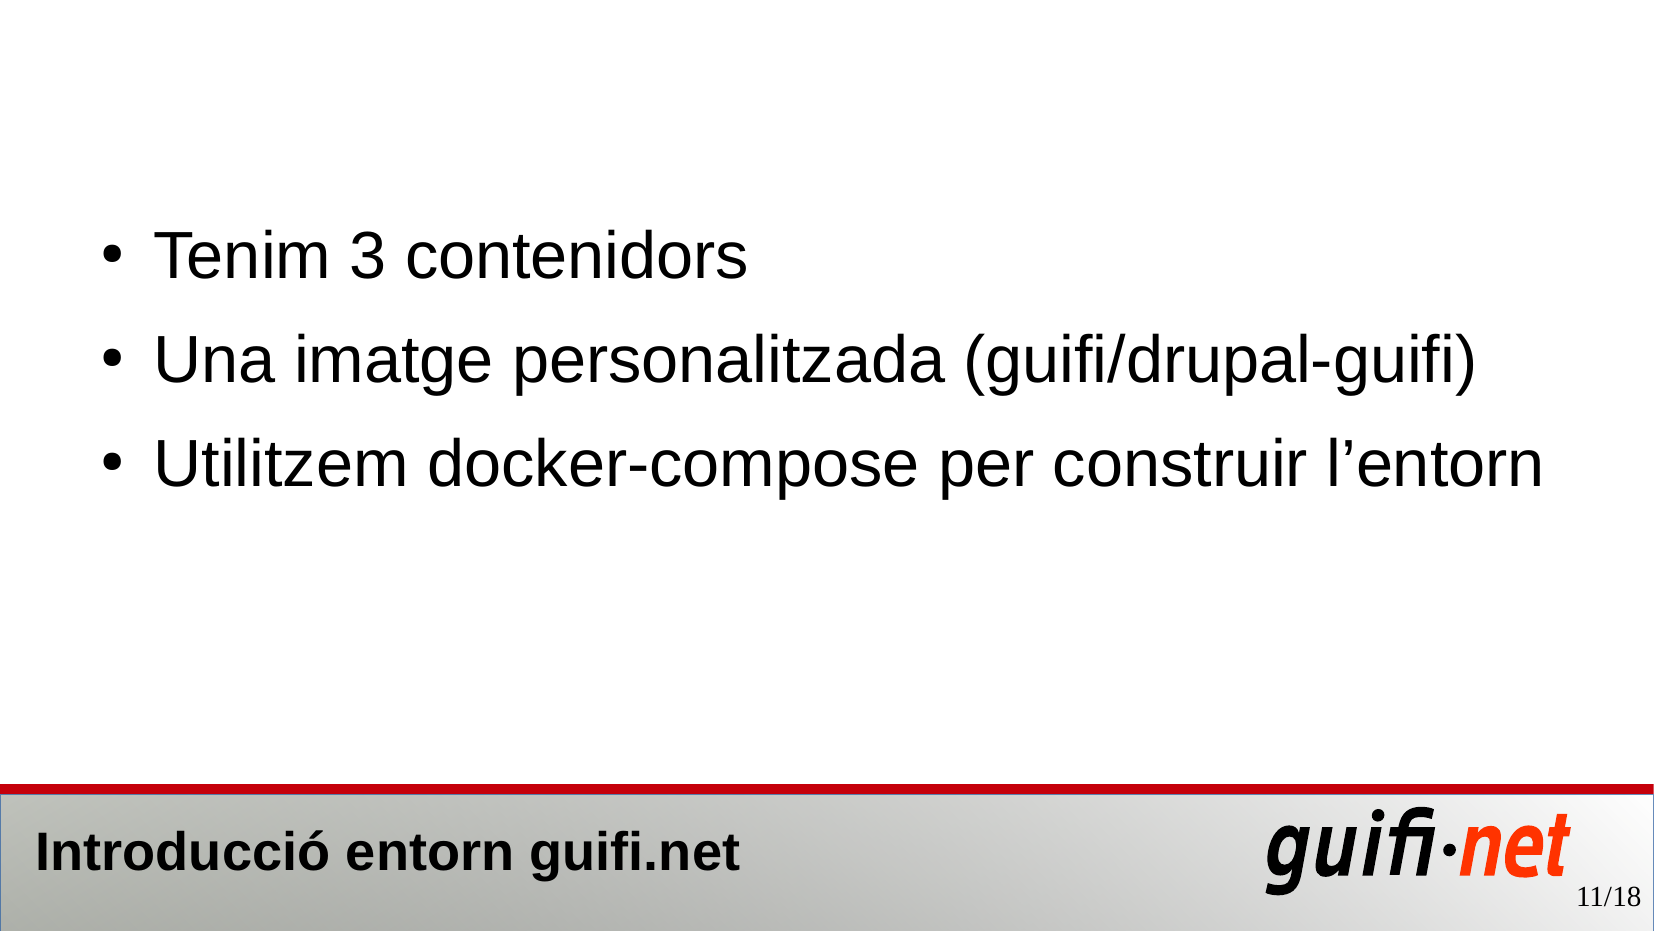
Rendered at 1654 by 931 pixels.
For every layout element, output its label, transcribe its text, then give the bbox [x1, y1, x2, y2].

list Tenim 3 contenidors Una imatge personalitzada (guifi/drupal-guifi) Utilitzem docker-compose per construir l’entorn [82, 217, 1571, 758]
title Introducció entorn guifi.net [35, 804, 1182, 898]
